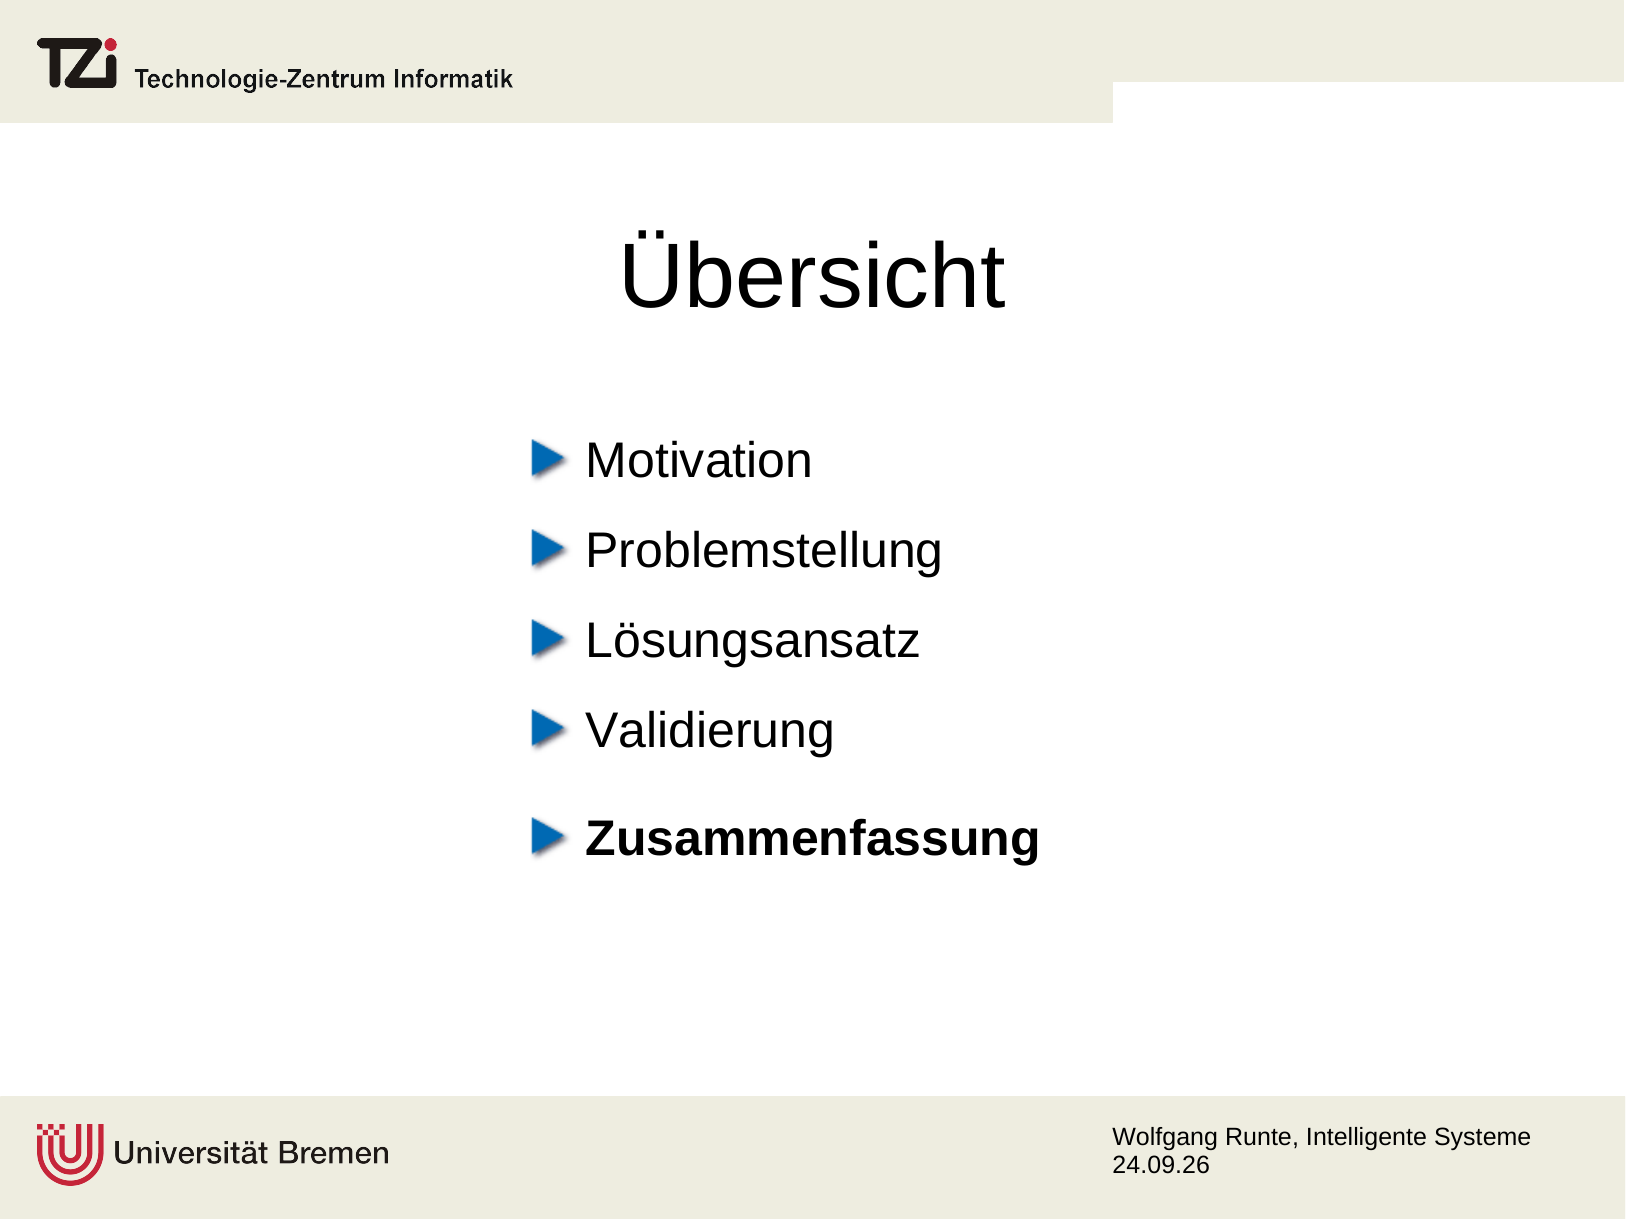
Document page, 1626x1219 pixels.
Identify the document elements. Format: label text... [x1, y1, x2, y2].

picture [37, 38, 513, 93]
picture [37, 1124, 388, 1186]
list Motivation Problemstellung Lösungsansatz Validierung Zusammenfassung [529, 433, 1513, 945]
title Übersicht [112, 162, 1513, 393]
